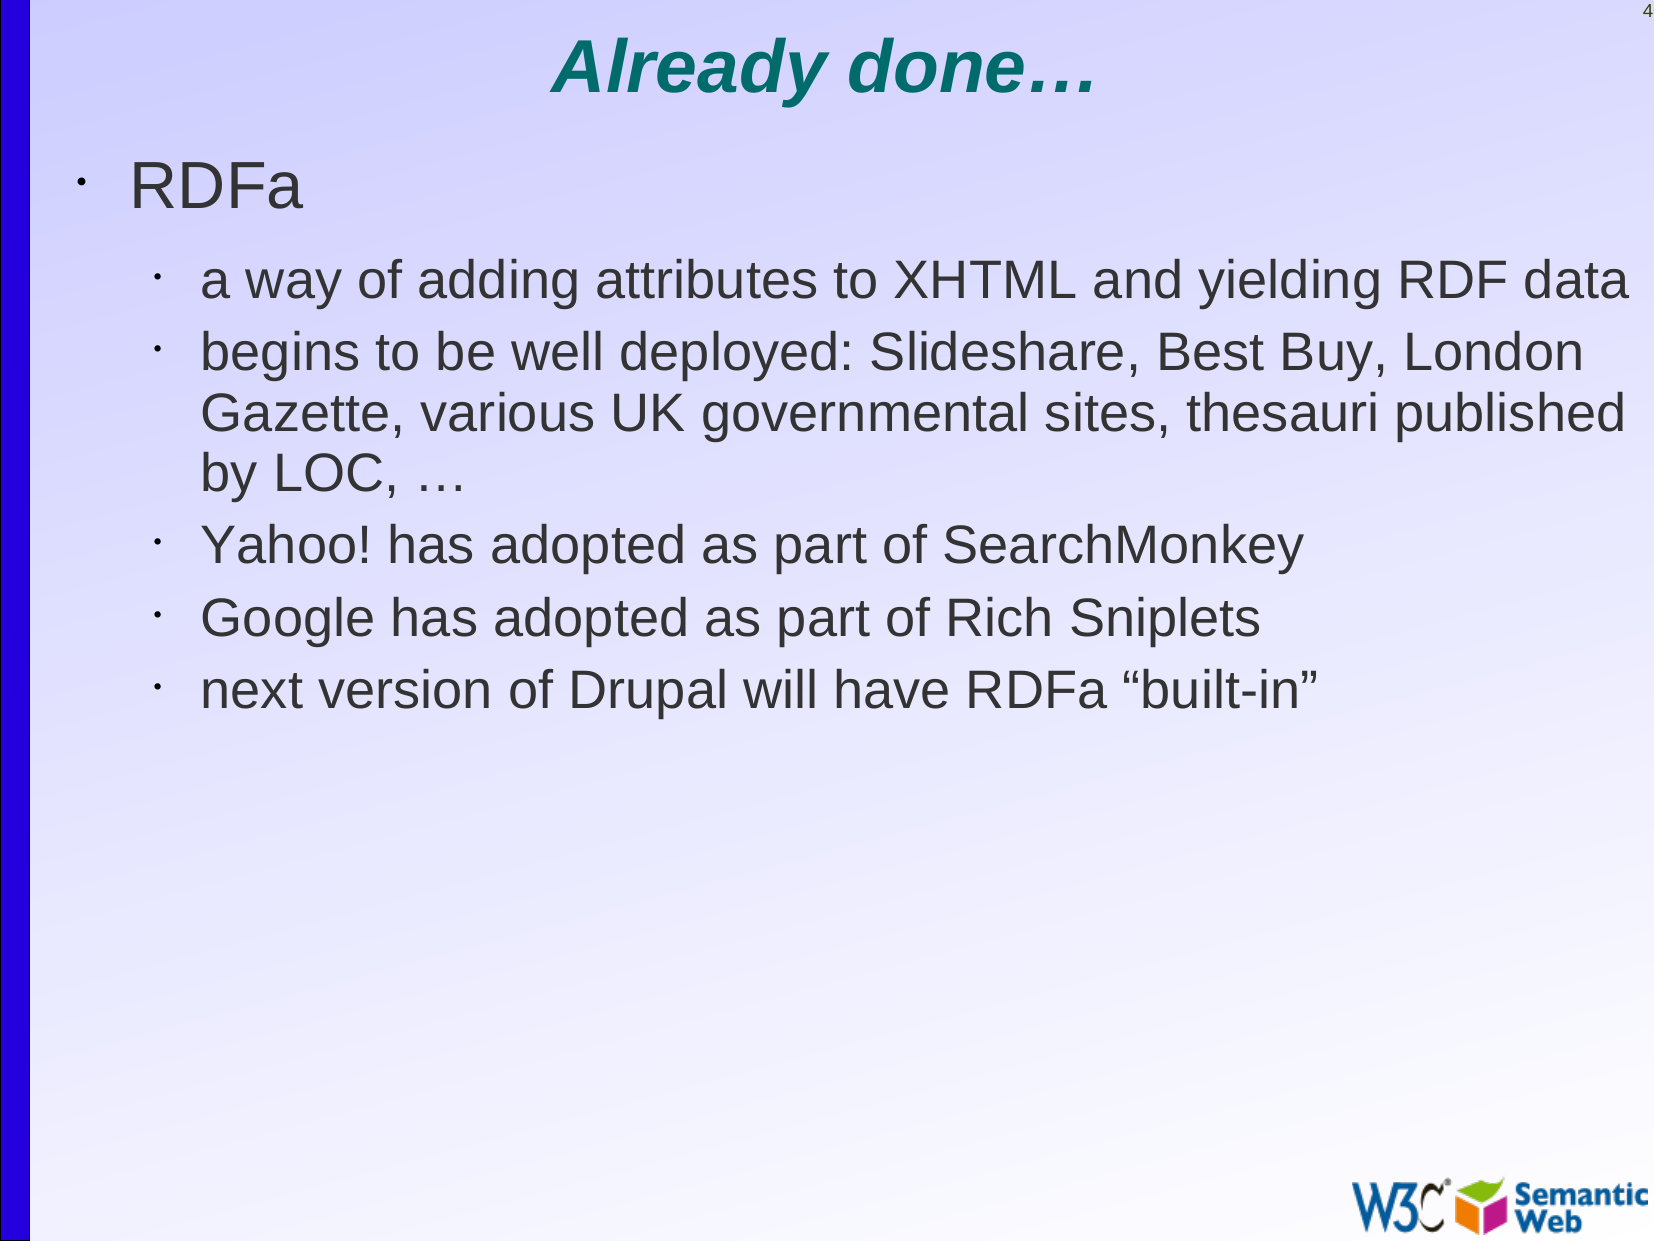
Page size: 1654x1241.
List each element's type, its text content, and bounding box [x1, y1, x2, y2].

picture [1352, 1175, 1648, 1235]
list RDFa a way of adding attributes to XHTML and yielding RDF data begins to be well deployed: Slideshare, Best Buy, London Gazette, various UK governmental sites, thesauri published by LOC, … Yahoo! has adopted as part of SearchMonkey Google has adopted as part of Rich Sniplets next version of Drupal will have RDFa “built-in” [59, 147, 1642, 1134]
title Already done… [0, 5, 1654, 125]
